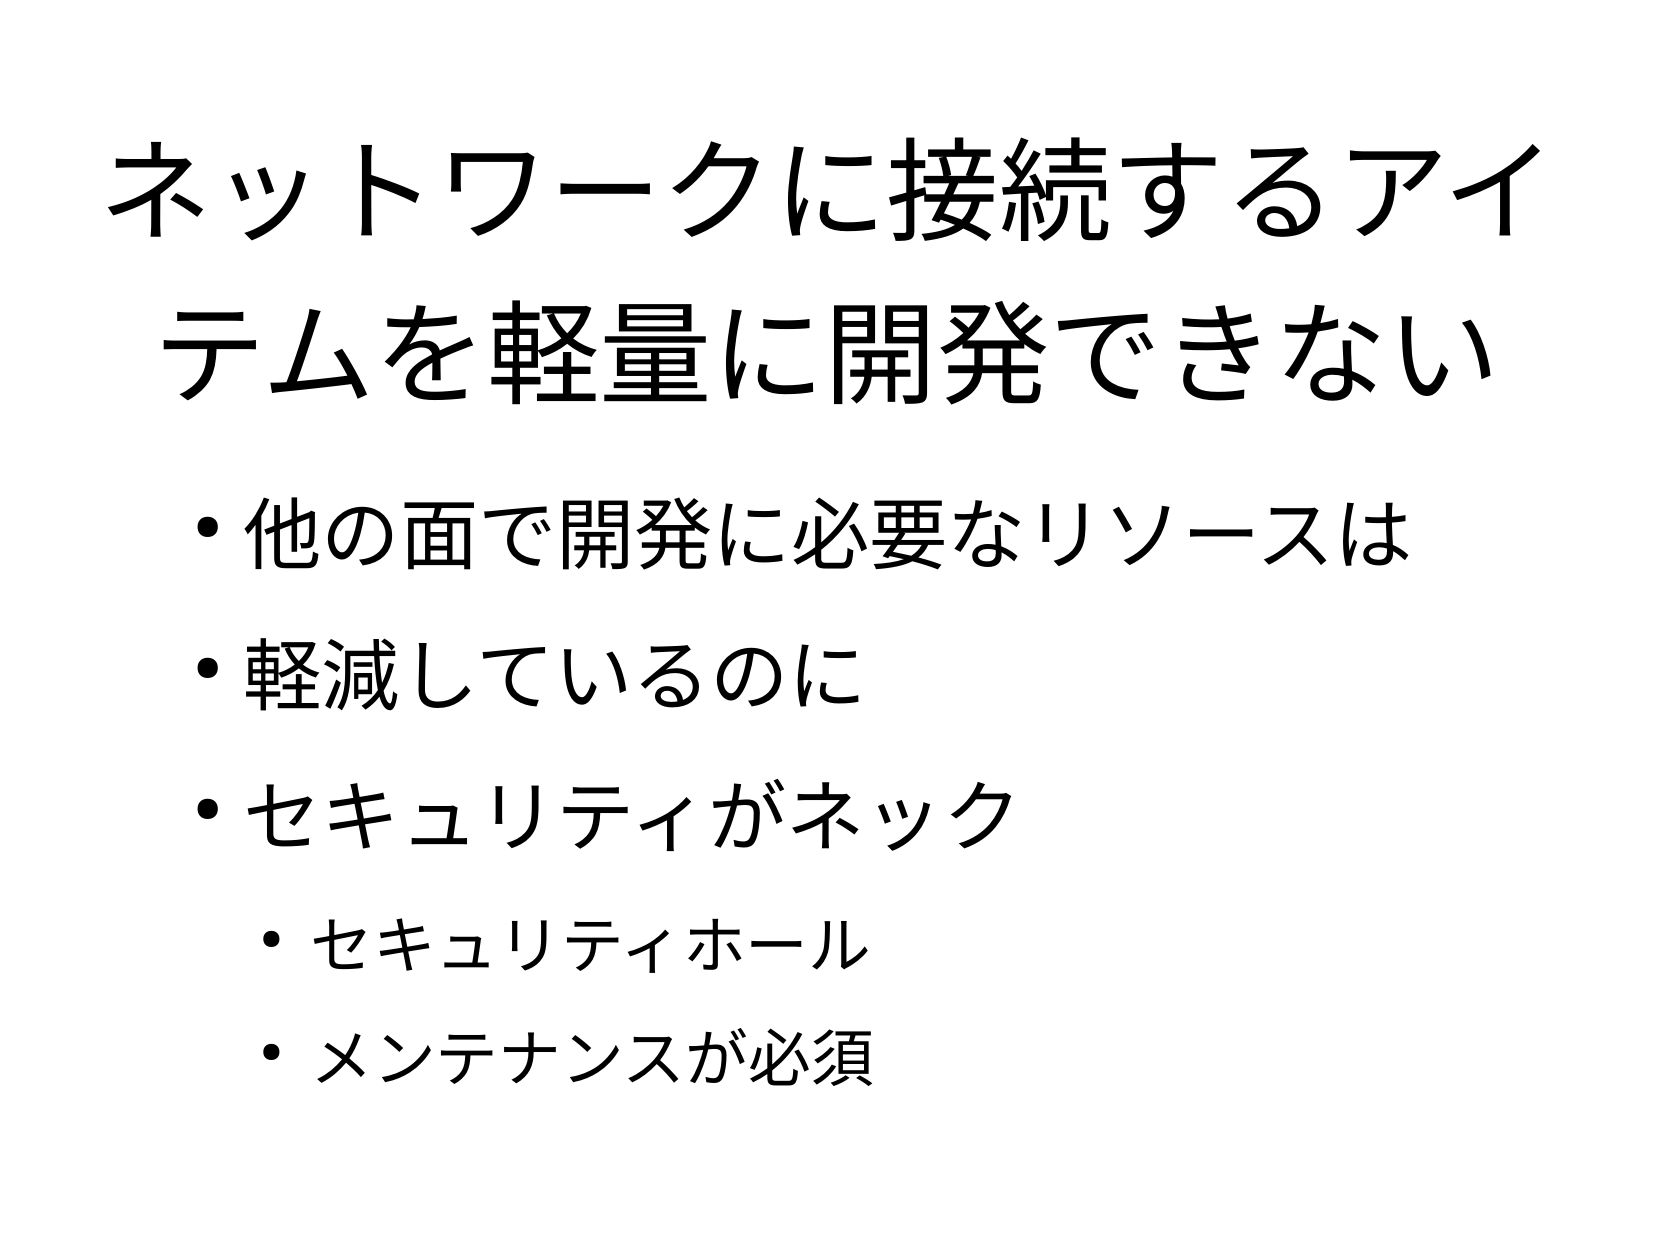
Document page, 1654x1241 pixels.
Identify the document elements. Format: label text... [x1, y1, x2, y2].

list 他の面で開発に必要なリソースは 軽減しているのに セキュリティがネック セキュリティホール メンテナンスが必須 [177, 472, 1571, 1104]
title ネットワークに接続するアイテムを軽量に開発できない [82, 127, 1571, 403]
